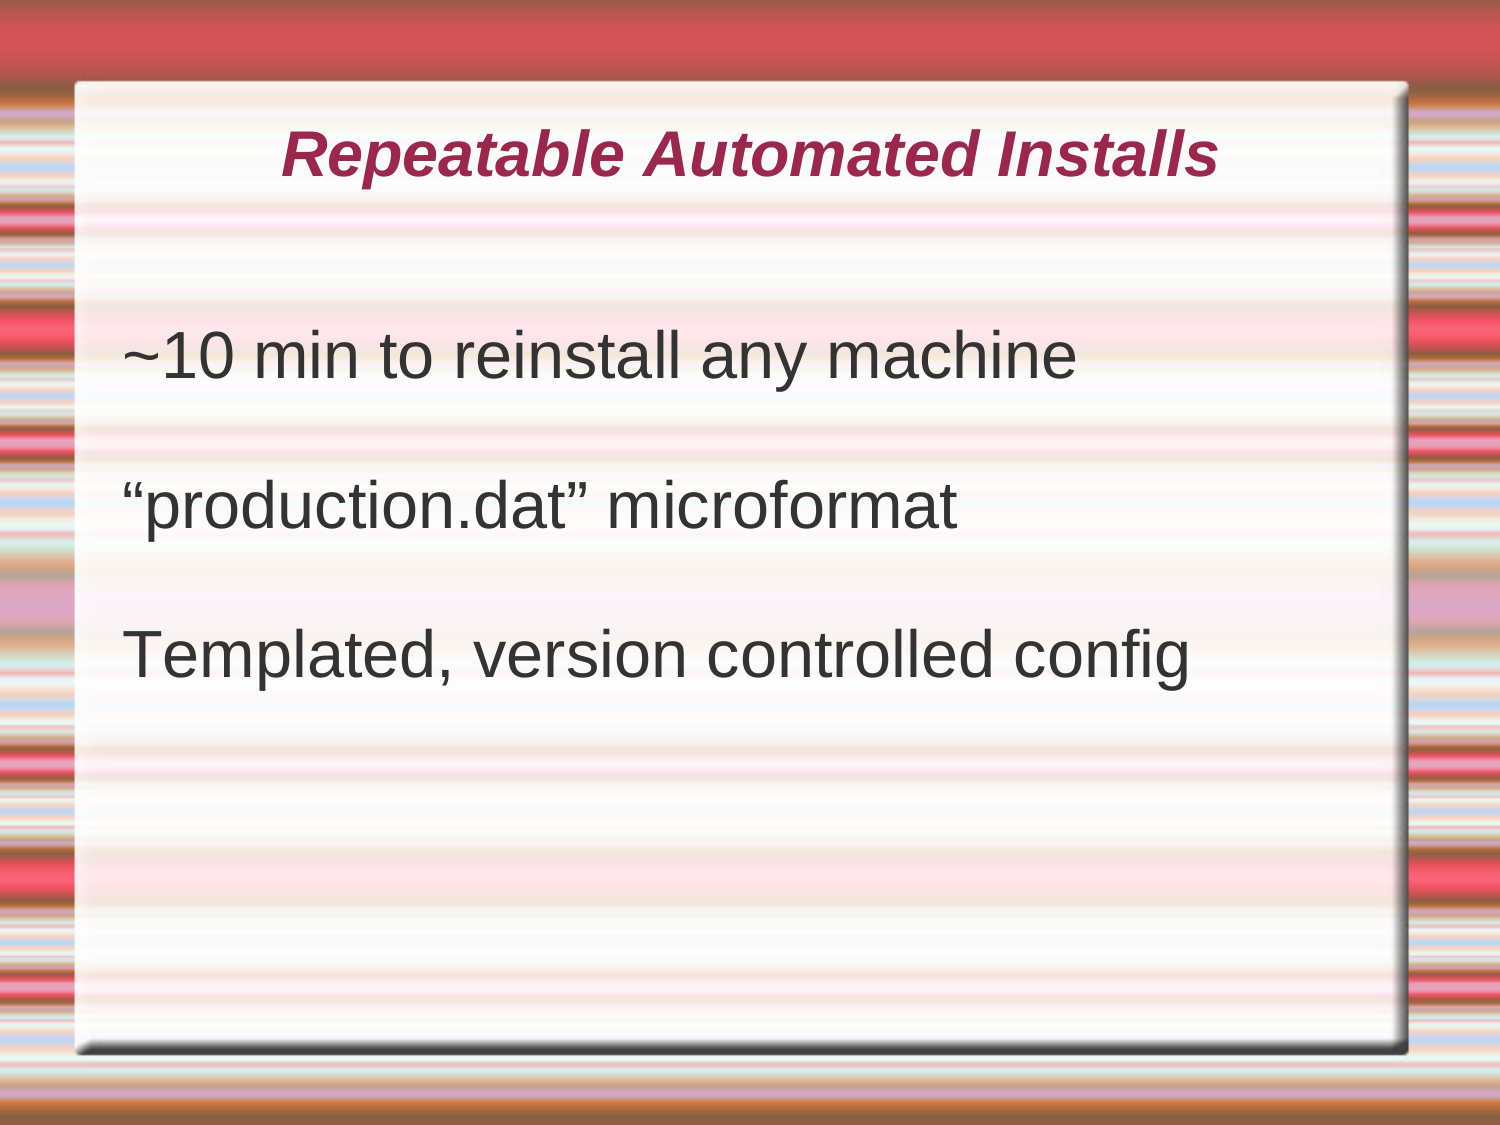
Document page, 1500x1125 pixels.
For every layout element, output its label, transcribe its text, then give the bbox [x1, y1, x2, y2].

list ~10 min to reinstall any machine “production.dat” microformat Templated, version controlled config [122, 318, 1376, 1046]
picture [0, 0, 1500, 1125]
title Repeatable Automated Installs [110, 104, 1392, 292]
